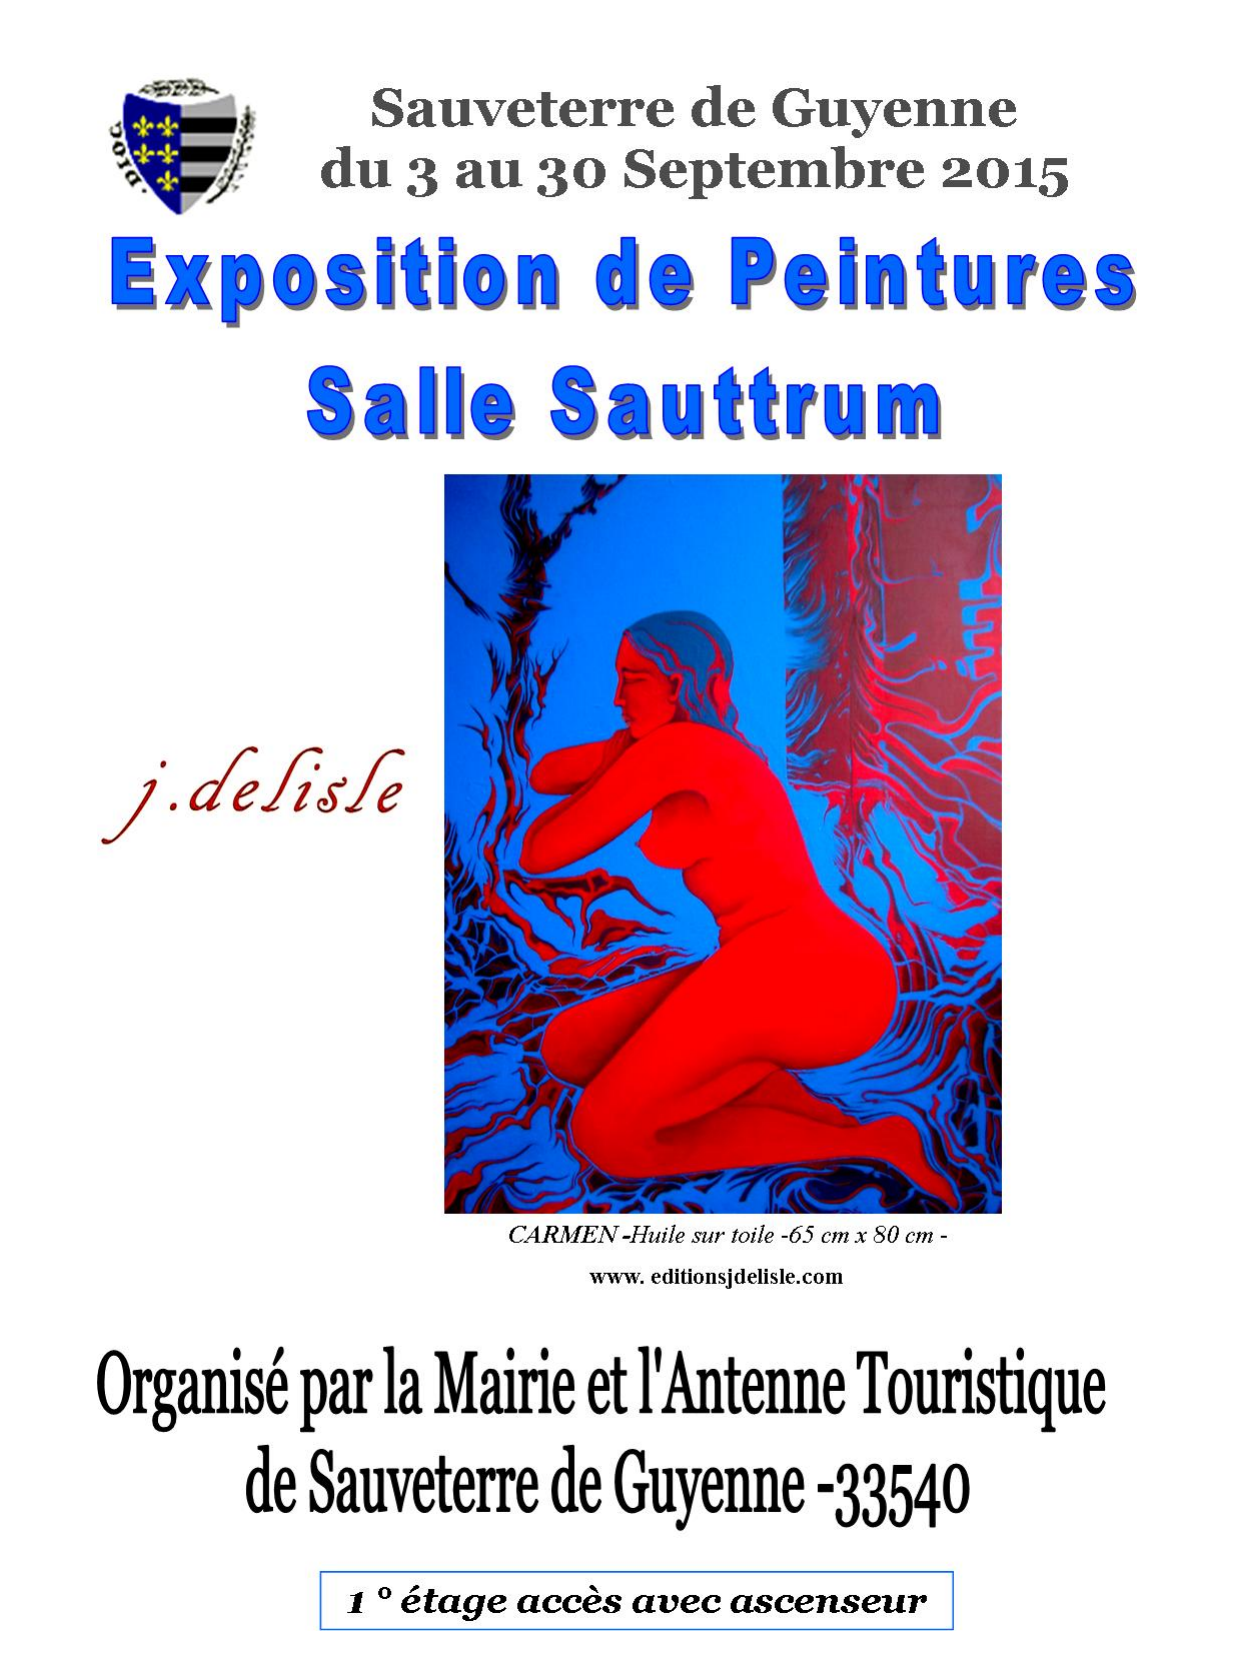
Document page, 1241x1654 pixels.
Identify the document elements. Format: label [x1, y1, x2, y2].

picture [97, 41, 1137, 1631]
